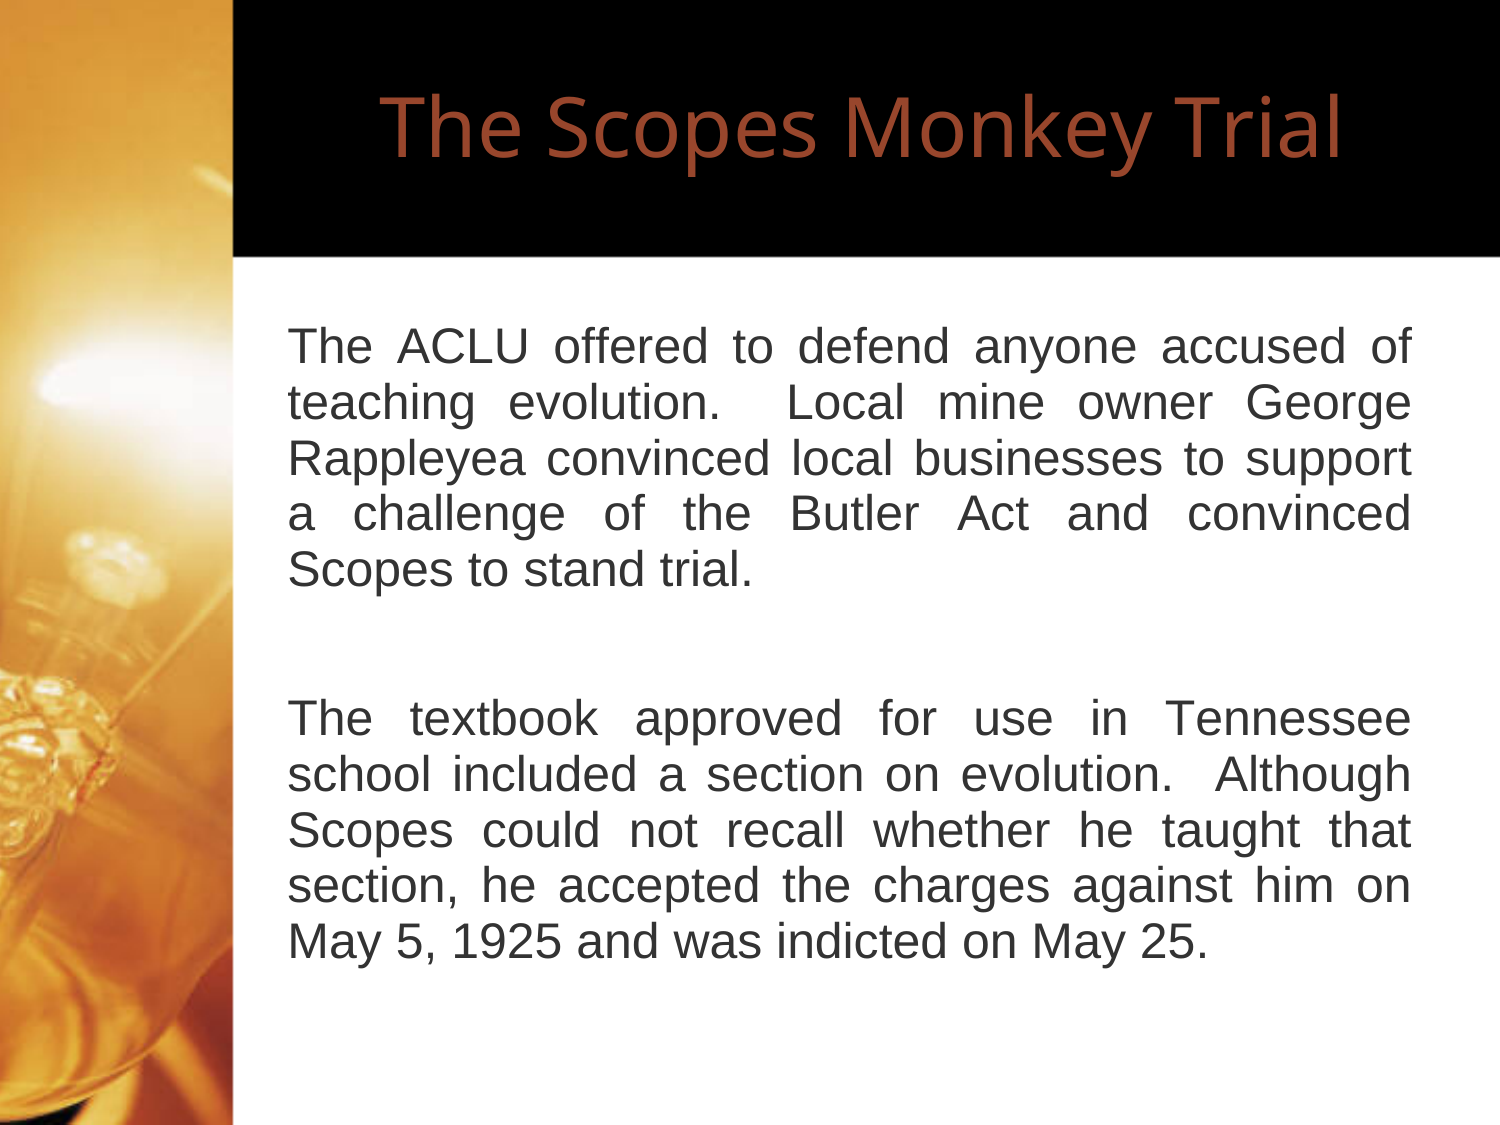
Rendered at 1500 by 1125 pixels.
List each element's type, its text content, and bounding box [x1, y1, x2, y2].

title The Scopes Monkey Trial [262, 17, 1463, 233]
picture [0, 0, 1500, 1125]
subtitle The ACLU offered to defend anyone accused of teaching evolution. Local mine owner George Rappleyea convinced local businesses to support a challenge of the Butler Act and convinced Scopes to stand trial. The textbook approved for use in Tennessee school included a section on evolution. Although Scopes could not recall whether he taught that section, he accepted the charges against him on May 5, 1925 and was indicted on May 25. [287, 287, 1413, 1001]
